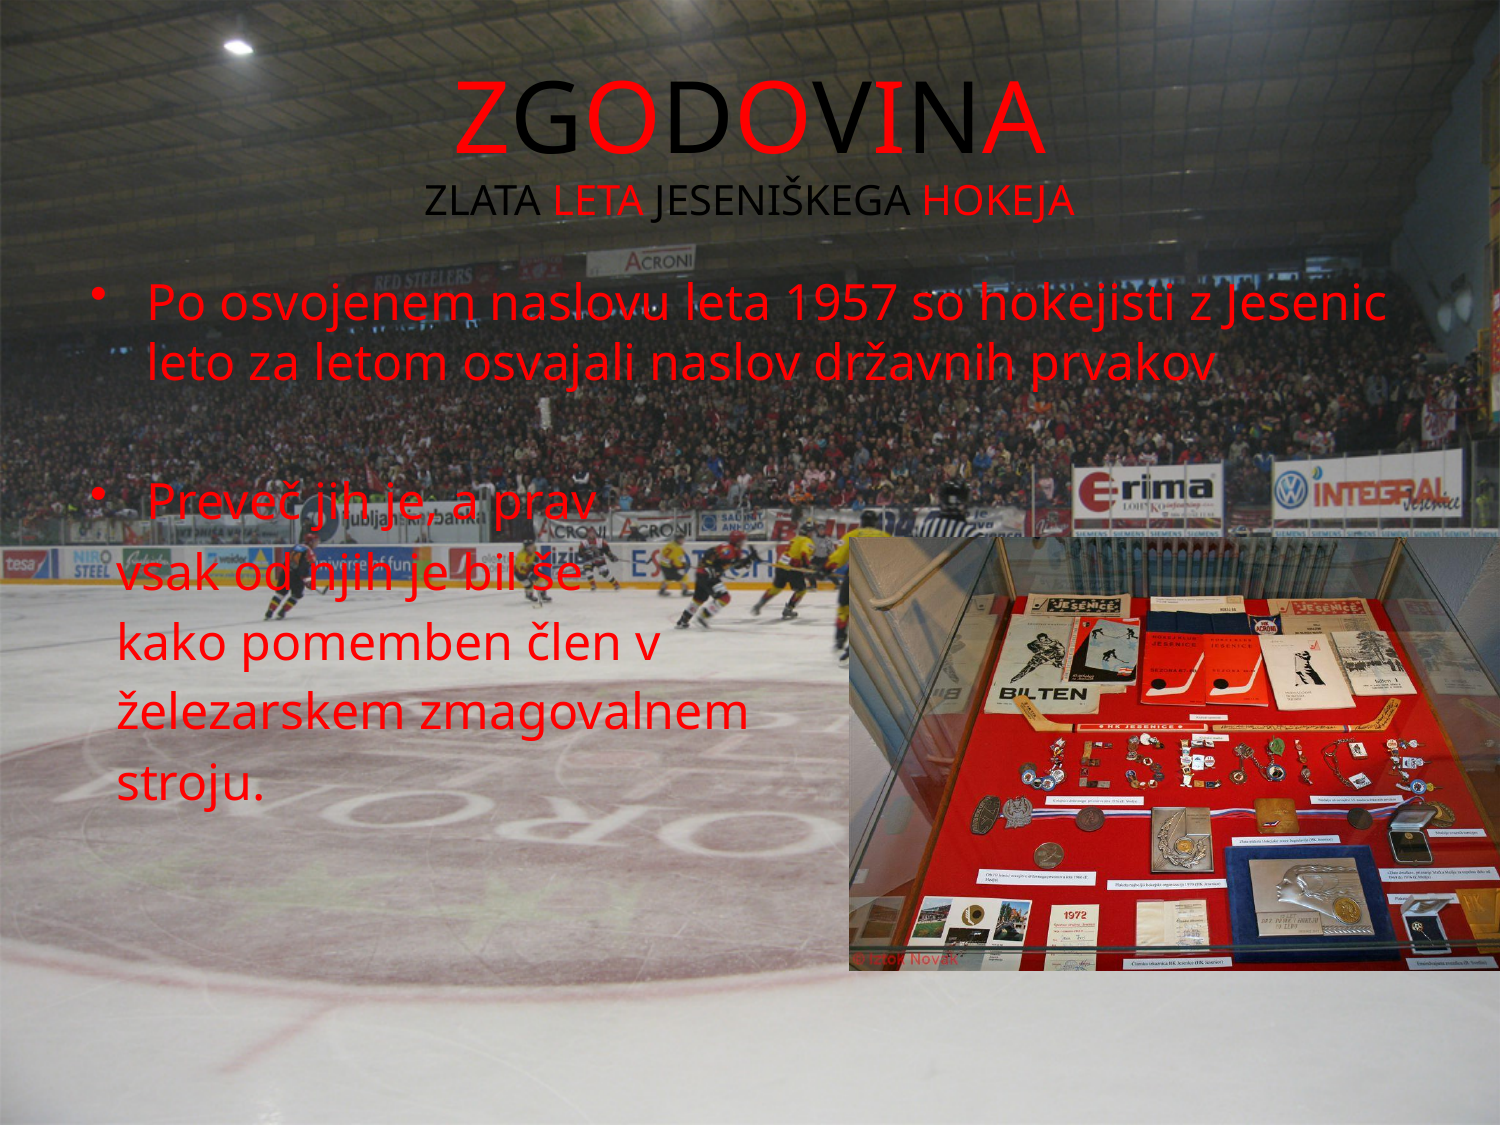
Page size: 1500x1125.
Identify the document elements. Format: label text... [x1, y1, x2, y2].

title ZGODOVINA ZLATA LETA JESENIŠKEGA HOKEJA [75, 45, 1425, 233]
picture [0, 0, 1500, 1125]
list Po osvojenem naslovu leta 1957 so hokejisti z Jesenic leto za letom osvajali naslov državnih prvakov Preveč jih je, a prav vsak od njih je bil še kako pomemben člen v železarskem zmagovalnem stroju. [75, 262, 1425, 1005]
